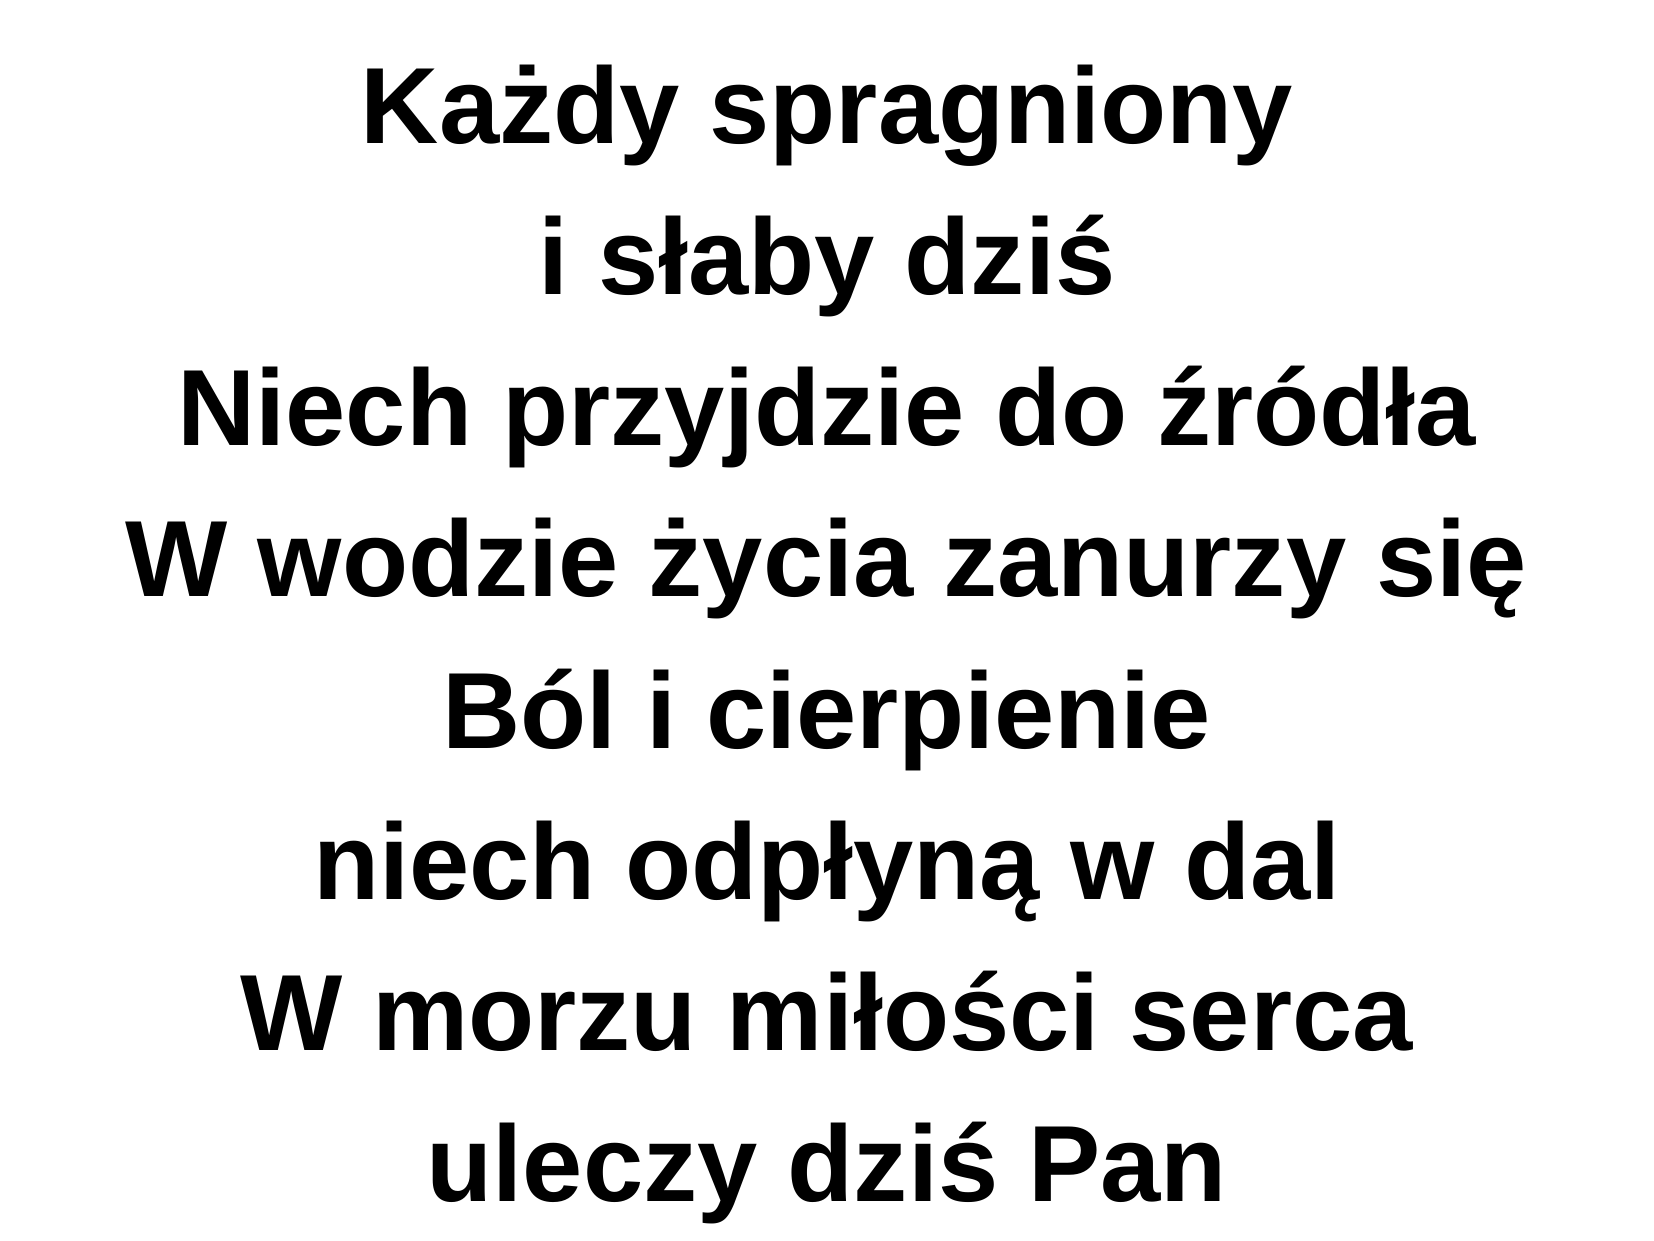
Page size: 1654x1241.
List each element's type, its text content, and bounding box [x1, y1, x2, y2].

subtitle Każdy spragniony i słaby dziś Niech przyjdzie do źródła W wodzie życia zanurzy się Ból i cierpienie niech odpłyną w dal W morzu miłości serca uleczy dziś Pan [0, 0, 1654, 1240]
